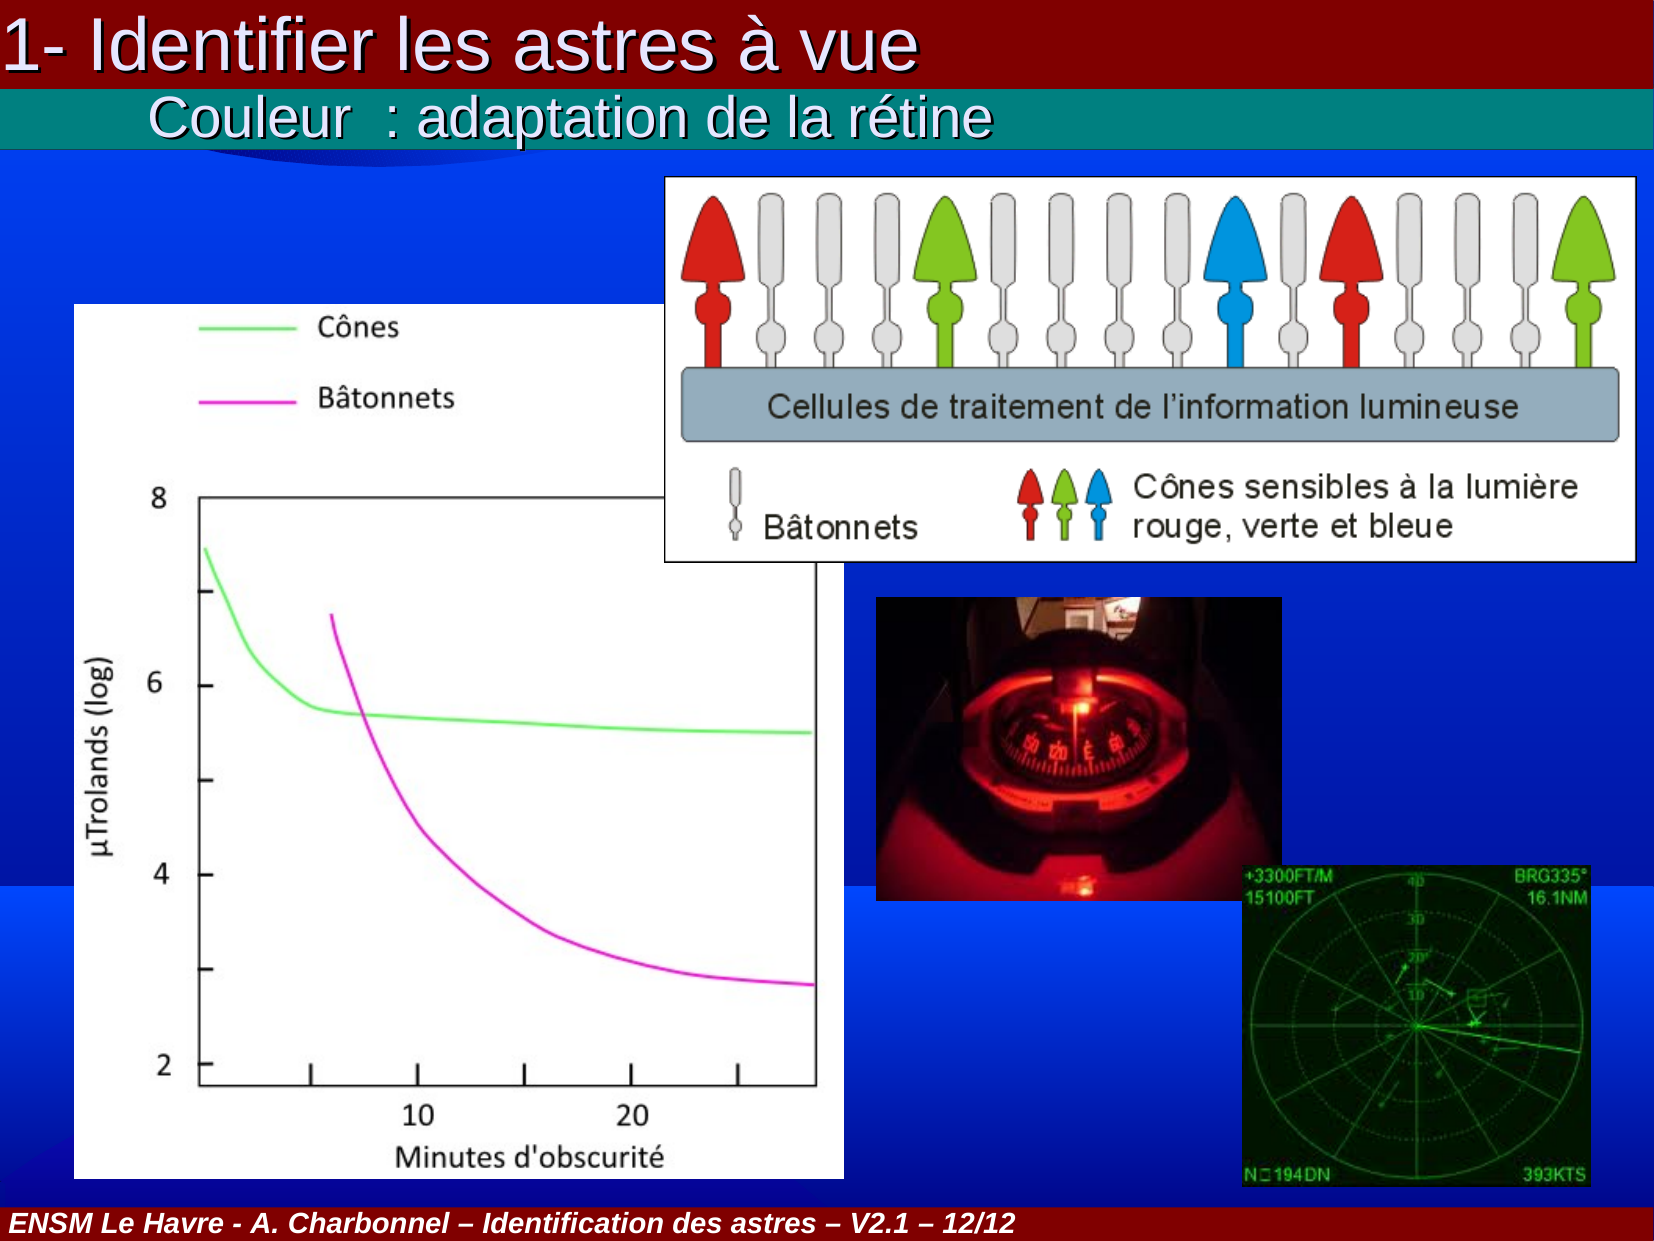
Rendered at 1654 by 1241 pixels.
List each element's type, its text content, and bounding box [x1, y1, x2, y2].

title Couleur : adaptation de la rétine [0, 89, 1654, 150]
text_box ENSM Le Havre - A. Charbonnel – Identification des astres – V2.1 – 12/12 [0, 1207, 1654, 1241]
picture [74, 176, 1637, 1179]
title 1- Identifier les astres à vue [0, 0, 1654, 89]
picture [876, 597, 1591, 1187]
